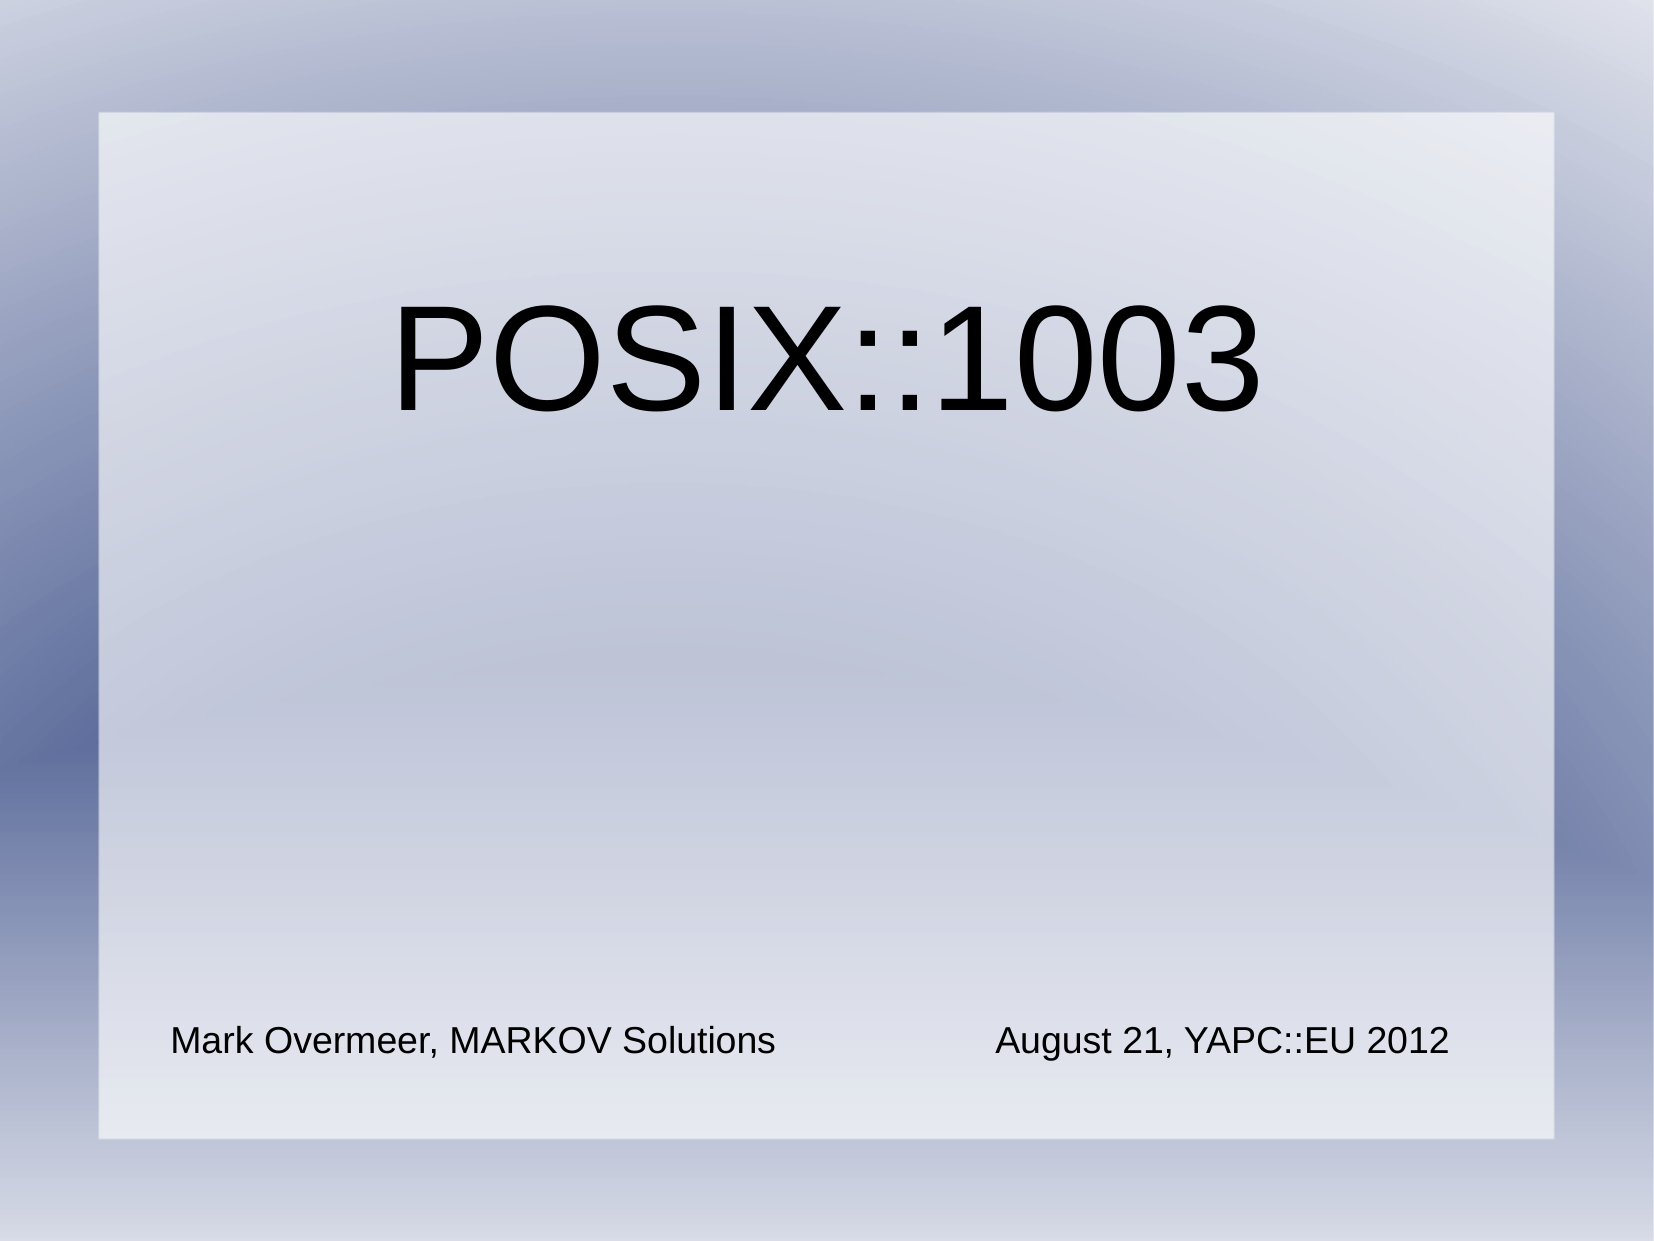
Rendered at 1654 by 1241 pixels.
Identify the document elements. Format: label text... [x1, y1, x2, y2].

text_box Mark Overmeer, MARKOV Solutions August 21, YAPC::EU 2012 [155, 1012, 1465, 1070]
picture [0, 0, 1654, 1241]
text_box POSIX::1003 [375, 267, 1281, 451]
